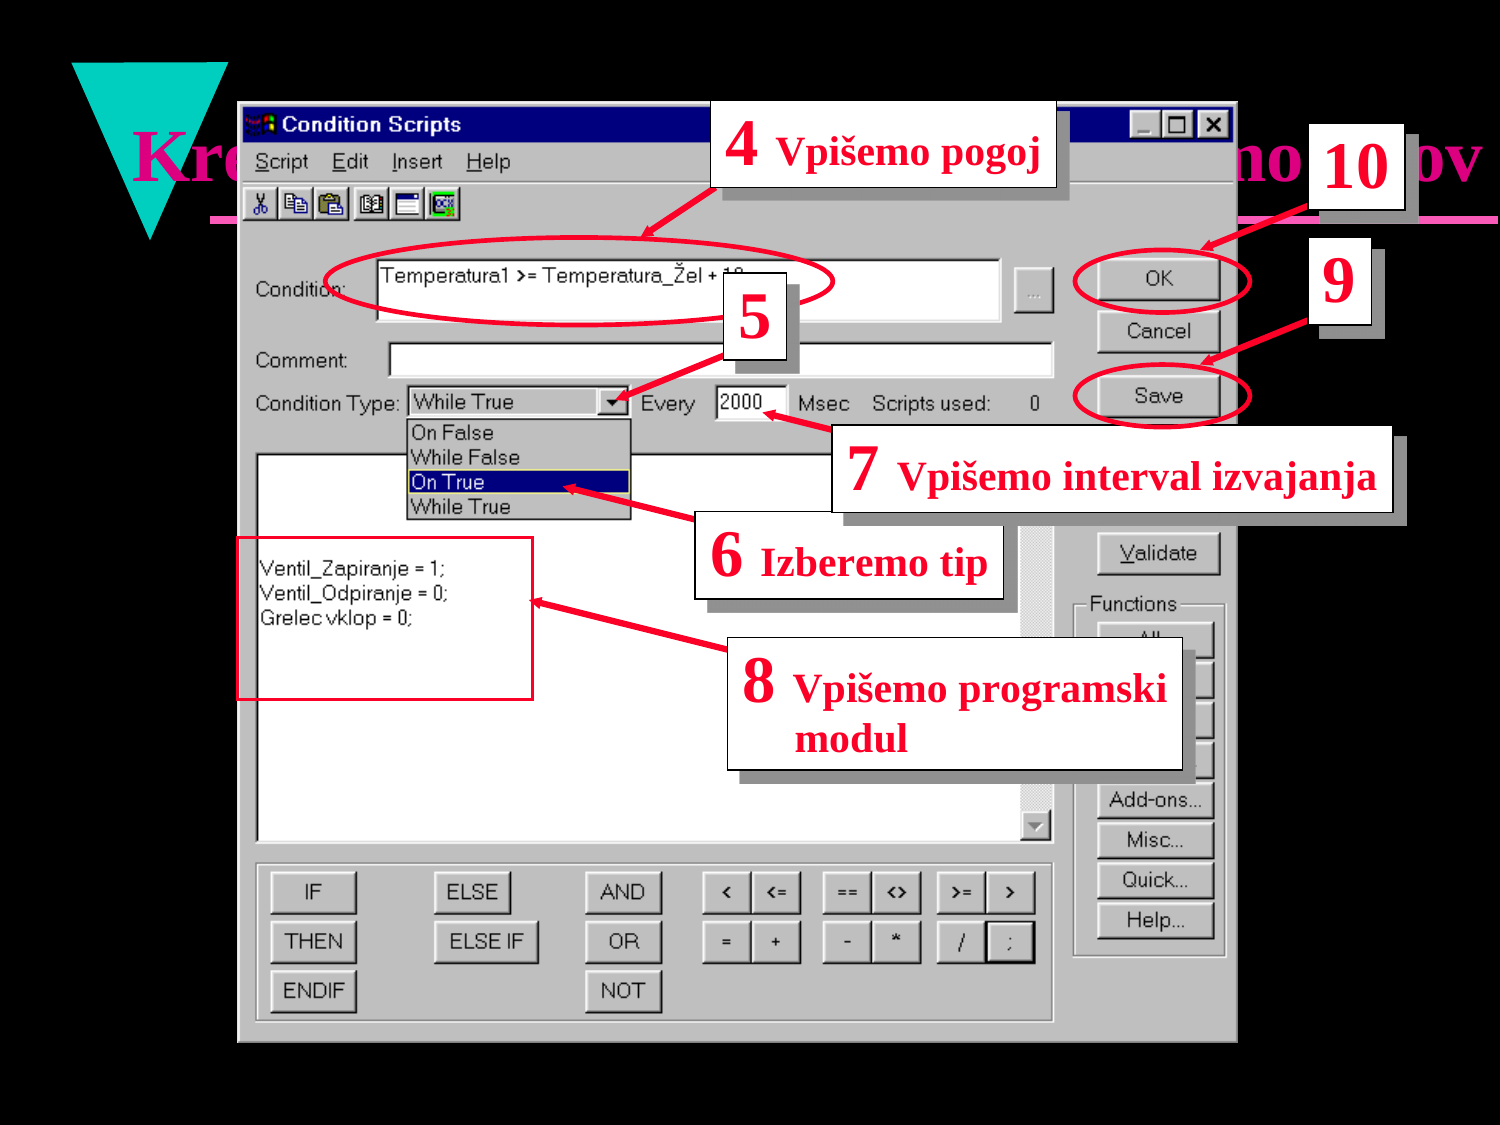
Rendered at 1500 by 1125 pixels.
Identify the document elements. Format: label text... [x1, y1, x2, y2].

text_box 5 [723, 272, 787, 361]
text_box 10 [1308, 122, 1405, 211]
title Kreiranje pogojnih programskih modulov [117, 63, 1500, 251]
chart [1208, 239, 1238, 262]
chart [1210, 353, 1238, 376]
chart [1078, 367, 1238, 424]
text_box 7 Vpišemo interval izvajanja [831, 424, 1393, 513]
chart [237, 101, 1238, 1043]
chart [239, 539, 531, 698]
chart [1078, 253, 1238, 310]
text_box 8 Vpišemo programski modul [727, 637, 1183, 770]
text_box 9 [1308, 237, 1372, 325]
chart [1216, 415, 1238, 424]
text_box 4 Vpišemo pogoj [710, 99, 1057, 188]
text_box 6 Izberemo tip [695, 511, 1004, 599]
chart [328, 240, 830, 322]
